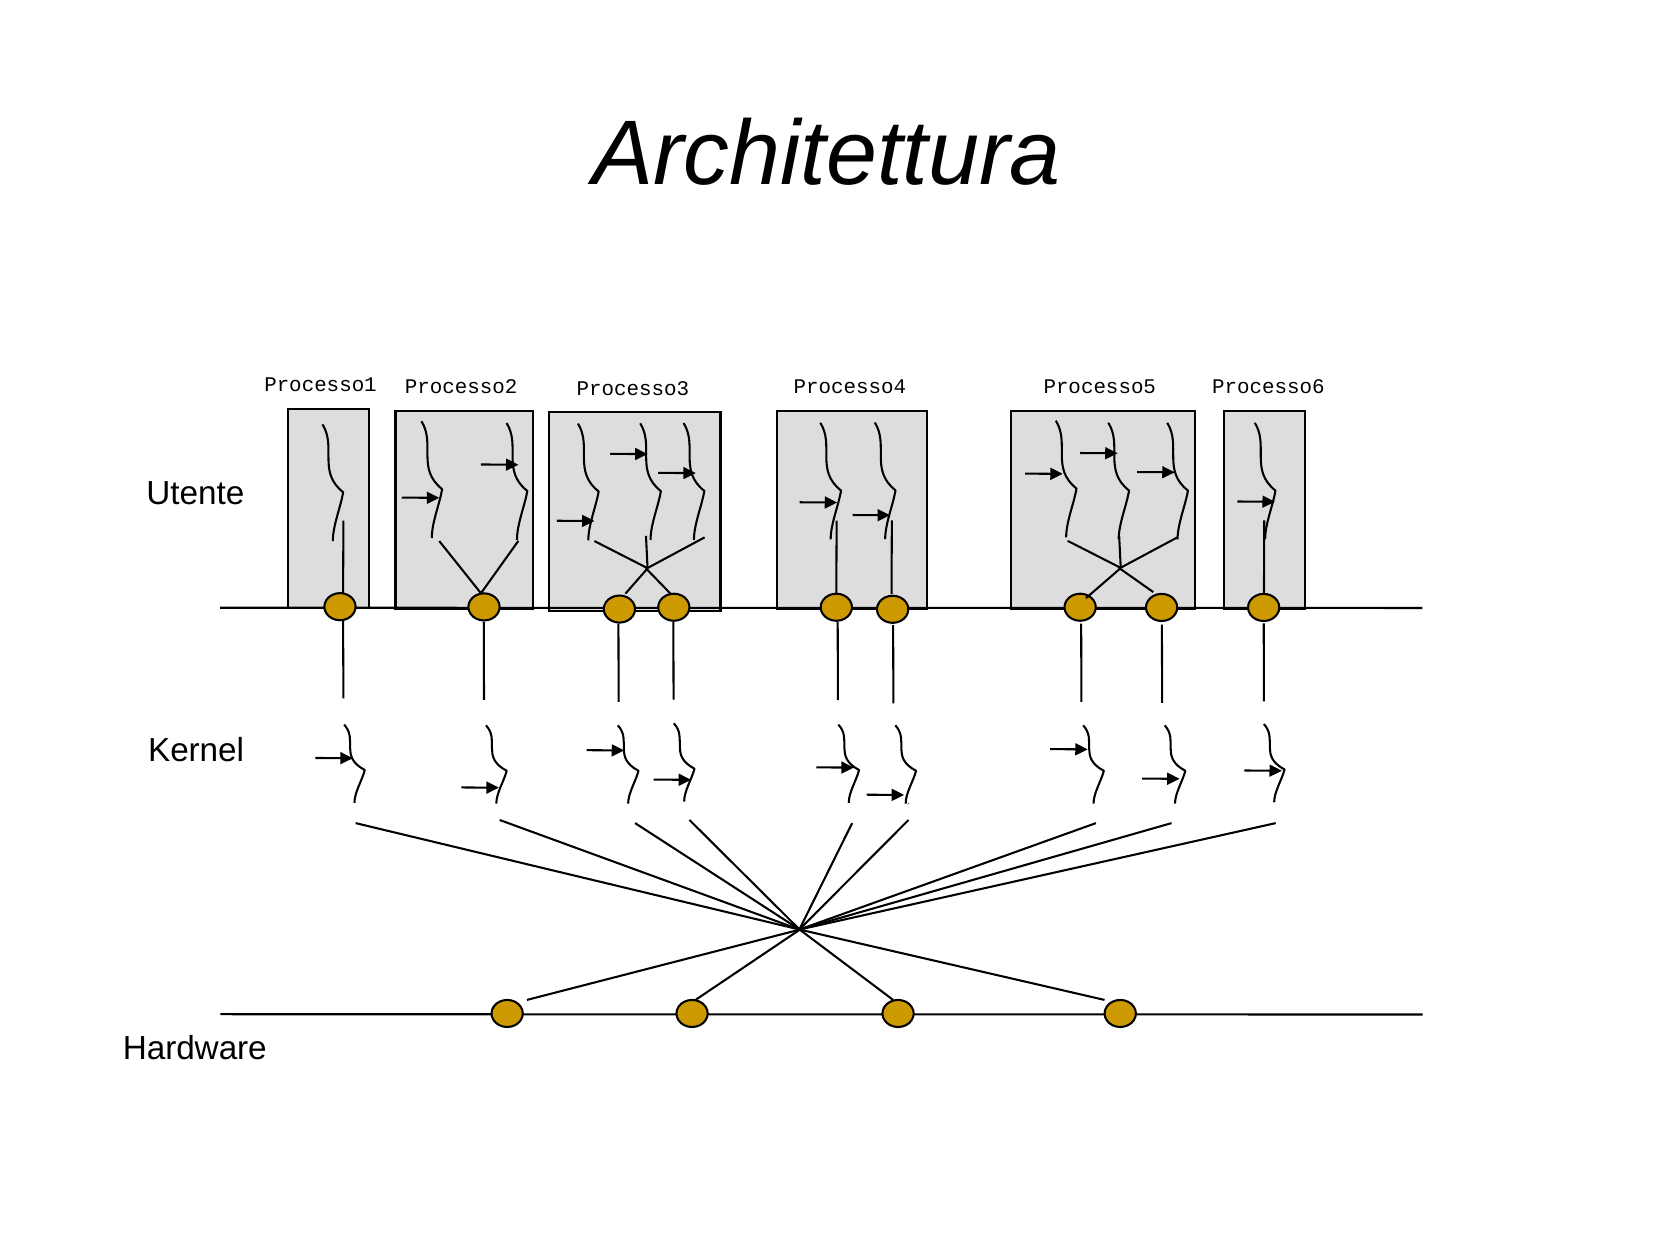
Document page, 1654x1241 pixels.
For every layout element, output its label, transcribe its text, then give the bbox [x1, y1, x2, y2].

text_box [1104, 999, 1136, 1028]
text_box Hardware [108, 1021, 291, 1075]
text_box [676, 999, 708, 1028]
text_box [395, 410, 533, 621]
text_box [776, 410, 927, 623]
text_box [287, 409, 370, 621]
text_box Processo1 [249, 366, 392, 406]
text_box Processo6 [1197, 368, 1340, 408]
text_box Processo5 [1028, 368, 1171, 408]
text_box Utente [131, 466, 269, 520]
text_box [491, 999, 523, 1028]
title Architettura [82, 49, 1571, 257]
text_box Processo4 [778, 368, 921, 408]
text_box Kernel [133, 723, 269, 776]
text_box Processo3 [561, 370, 705, 410]
text_box [548, 412, 721, 623]
text_box Processo2 [389, 368, 533, 408]
text_box [1223, 410, 1305, 622]
text_box [1011, 410, 1196, 622]
text_box [882, 999, 914, 1028]
